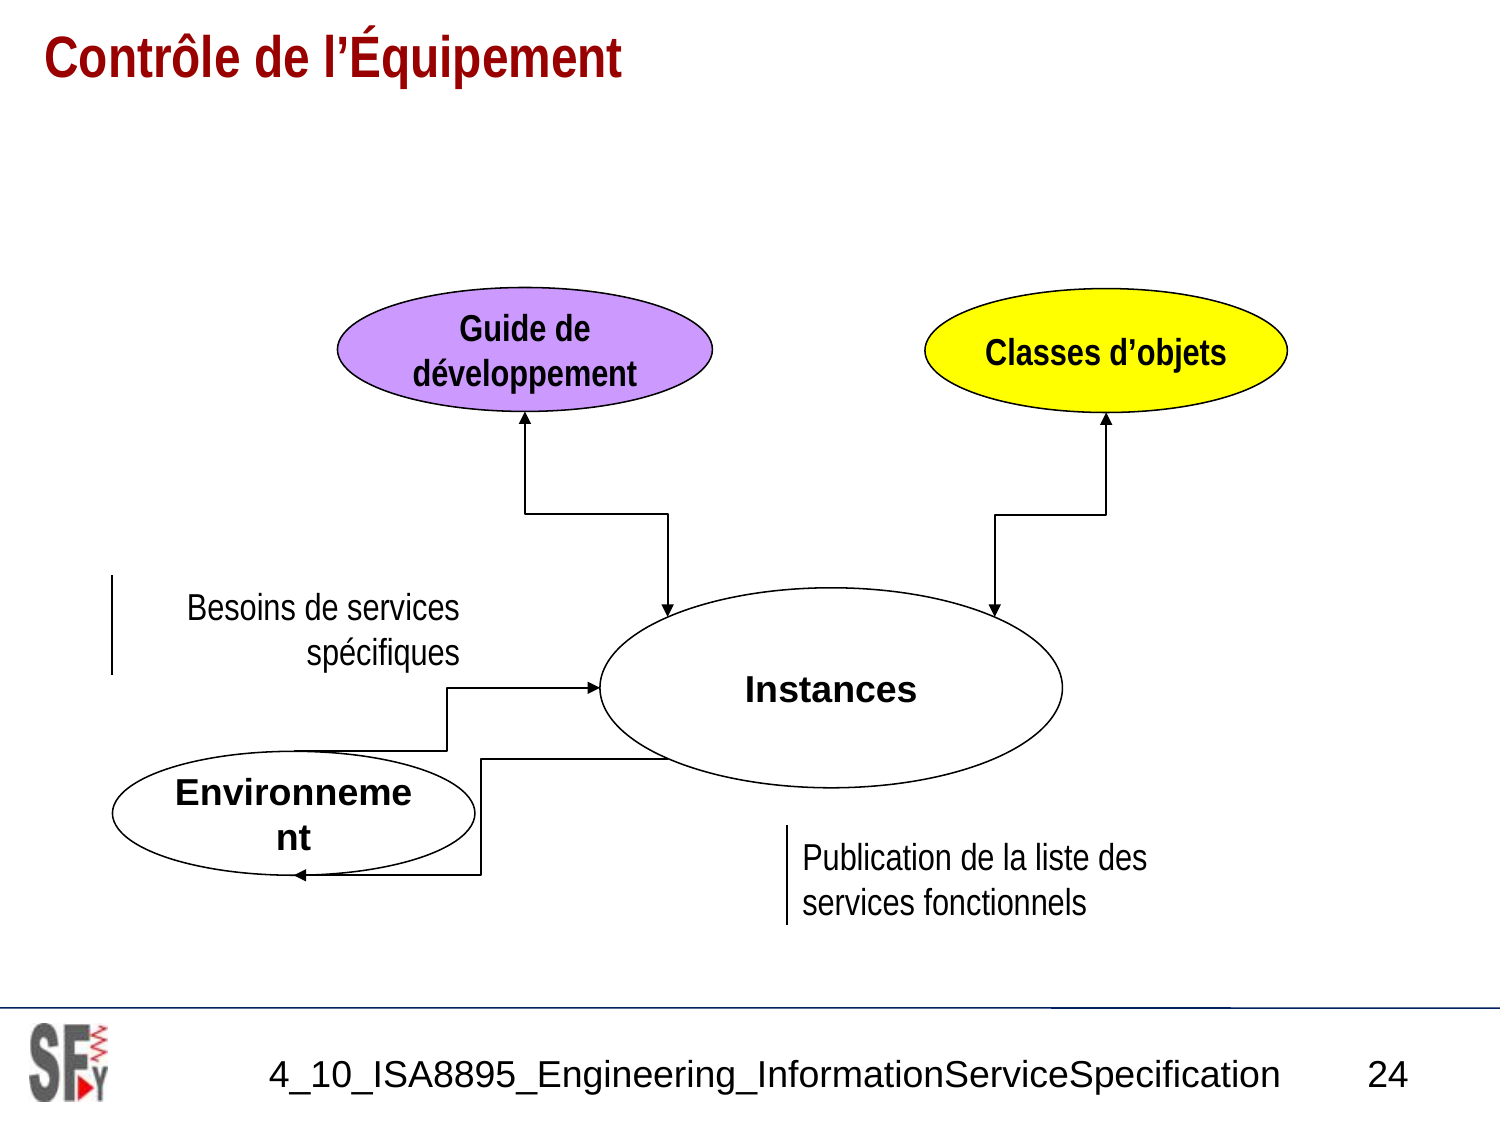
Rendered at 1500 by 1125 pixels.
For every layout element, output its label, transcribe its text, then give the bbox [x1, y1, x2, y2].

text_box Environnement [112, 751, 475, 876]
text_box Guide de développement [337, 287, 713, 412]
slide_number <numéro> [1352, 1034, 1490, 1103]
footer 4_10_ISA8895_Engineering_InformationServiceSpecification [253, 1034, 1336, 1103]
title Contrôle de l’Équipement [29, 12, 1471, 138]
text_box Instances [599, 587, 1063, 788]
text_box Besoins de services spécifiques [112, 575, 475, 676]
text_box Classes d’objets [924, 288, 1288, 413]
list [29, 184, 1471, 988]
picture [29, 1023, 108, 1102]
text_box Publication de la liste des services fonctionnels [787, 825, 1237, 925]
